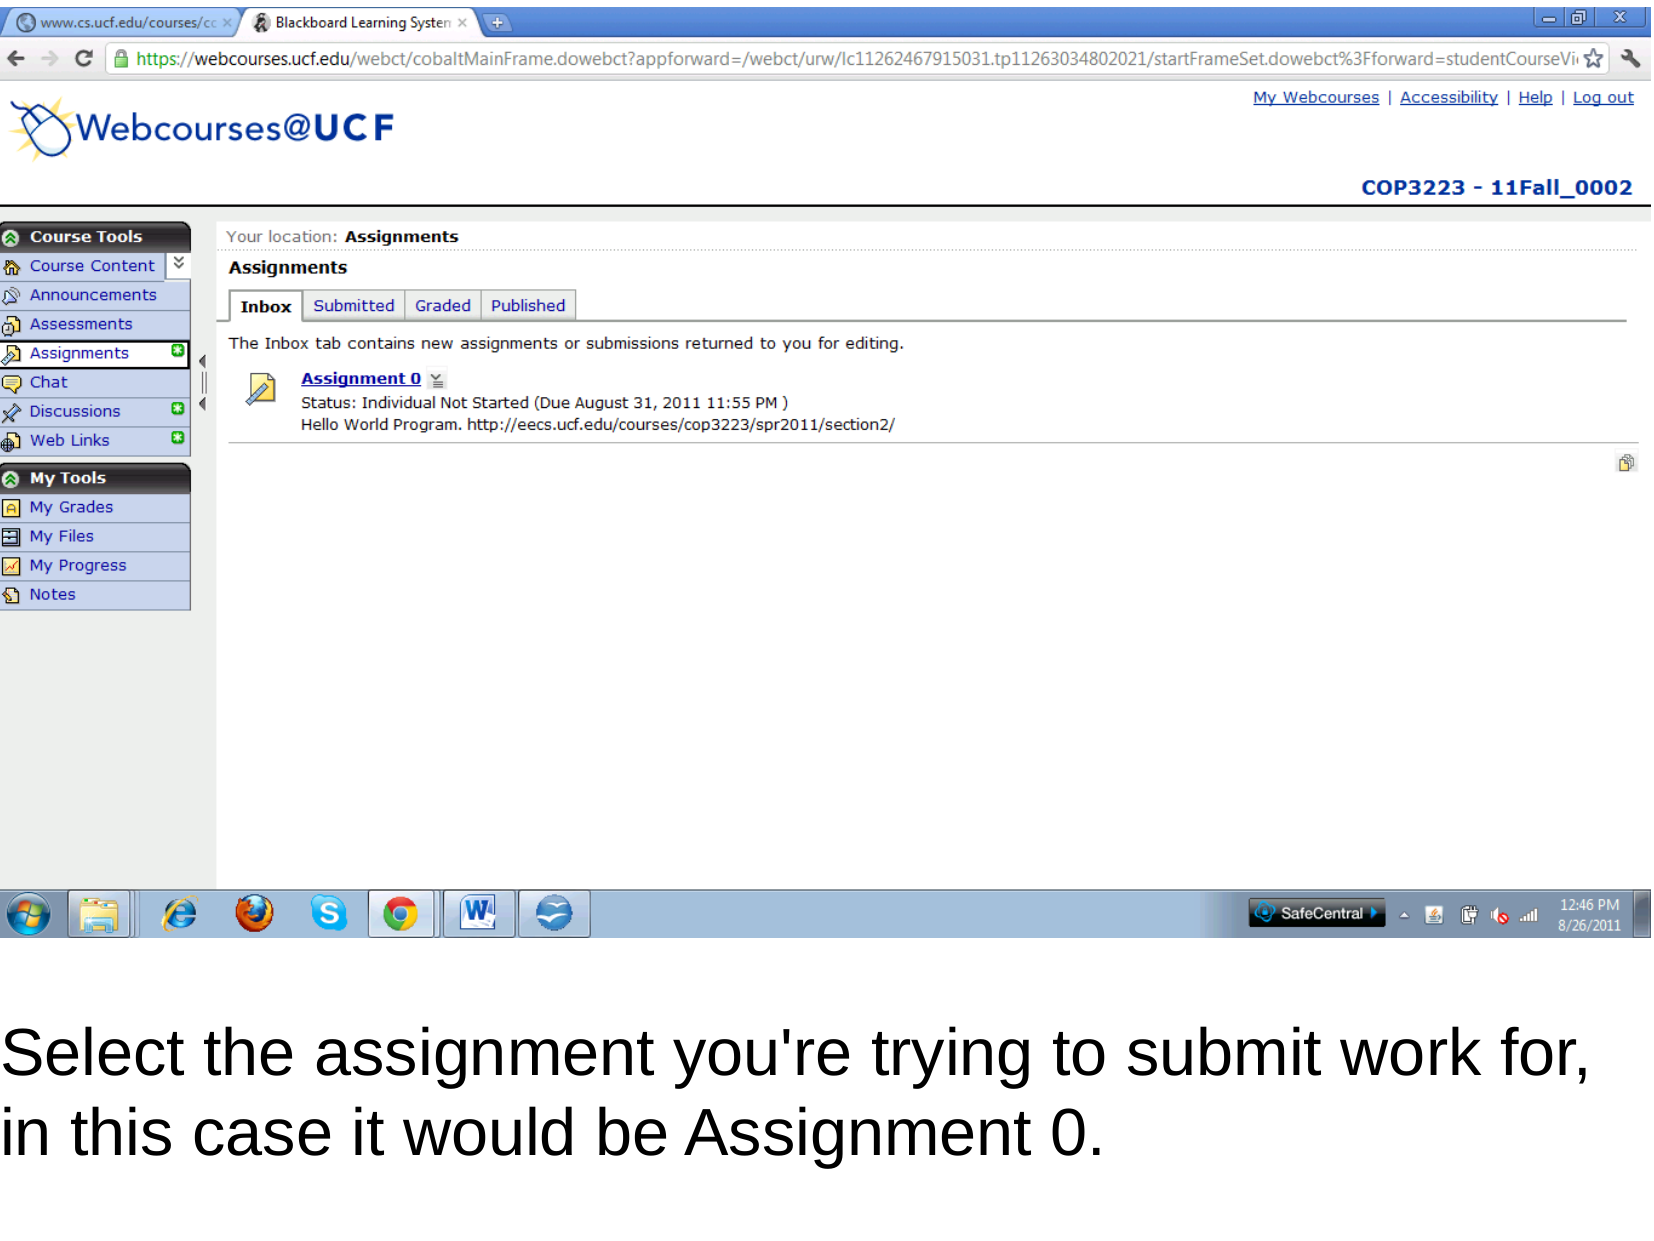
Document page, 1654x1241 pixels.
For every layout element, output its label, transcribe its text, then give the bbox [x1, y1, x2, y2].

picture [0, 7, 1651, 937]
text_box Select the assignment you're trying to submit work for, in this case it would be Assignment 0. [0, 937, 1651, 1241]
